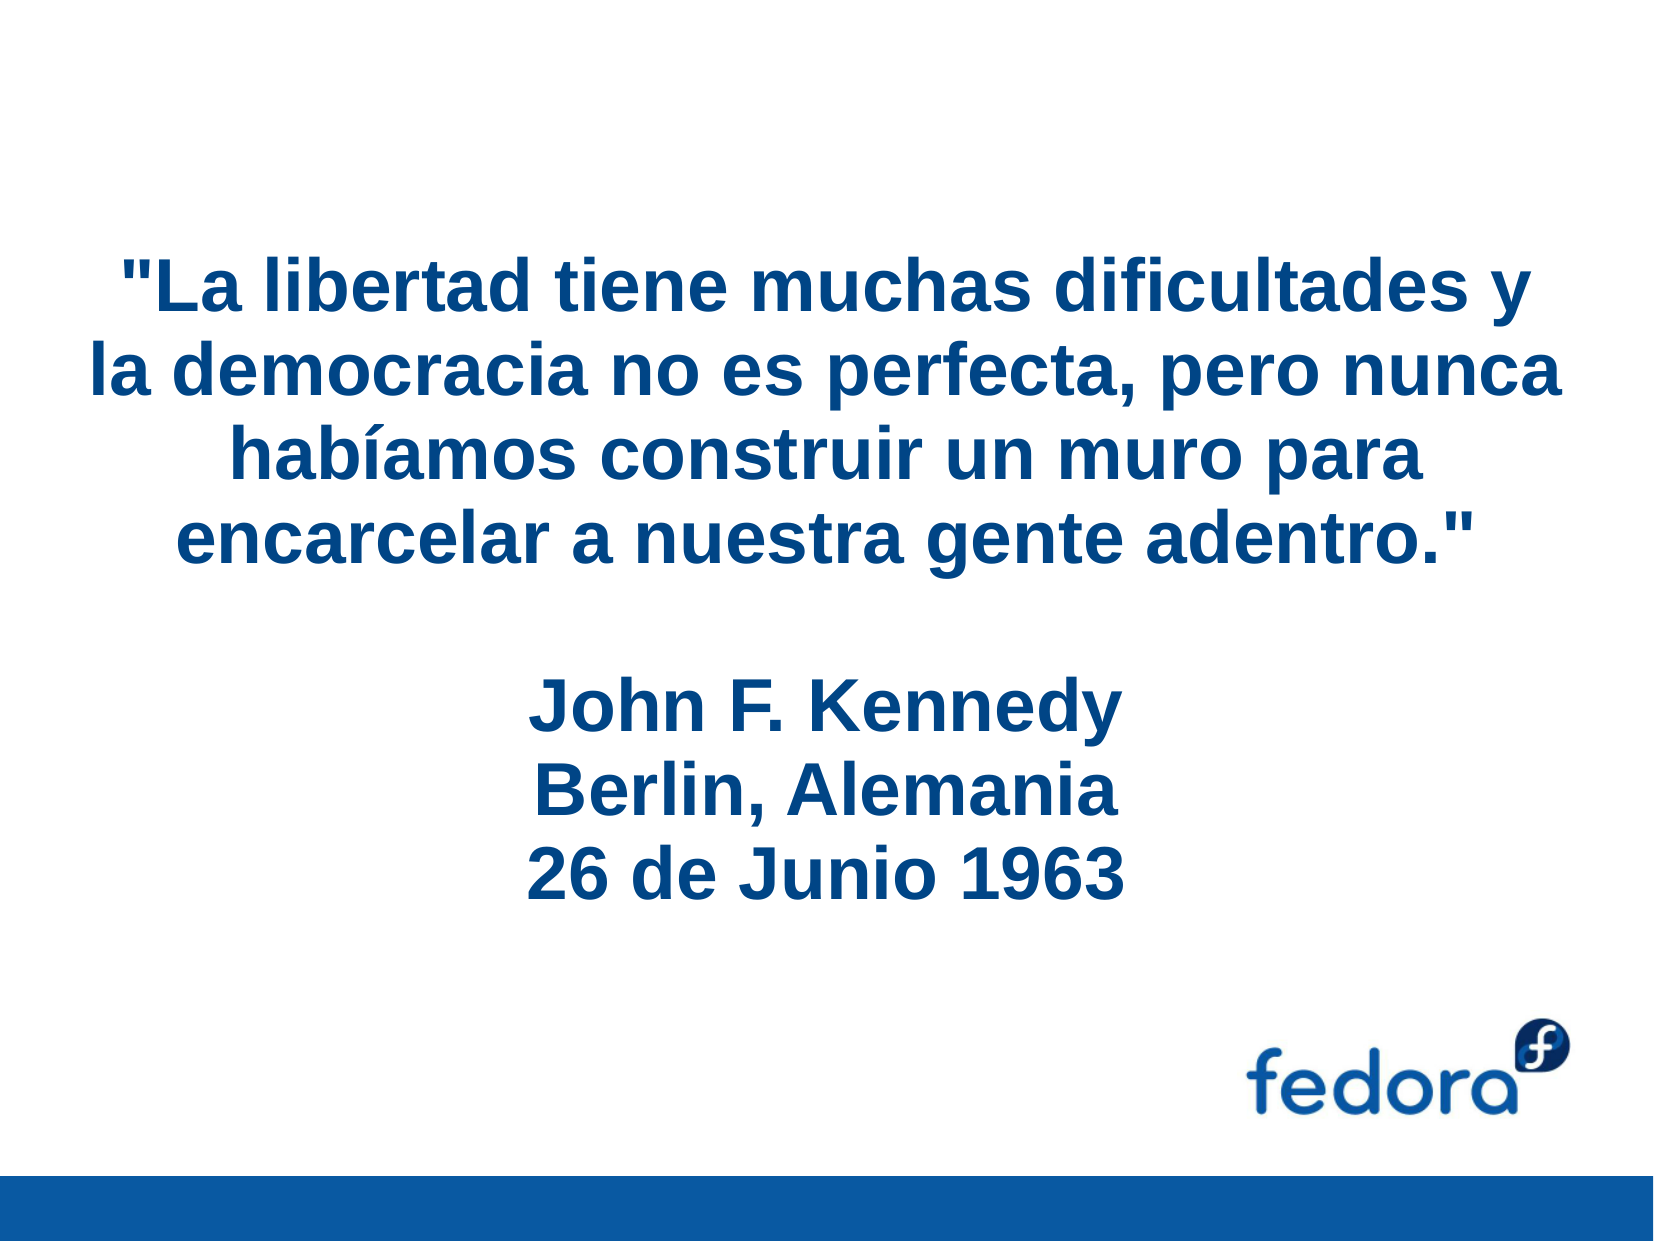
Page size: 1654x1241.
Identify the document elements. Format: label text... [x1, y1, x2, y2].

subtitle "La libertad tiene muchas dificultades y la democracia no es perfecta, pero nunca habíamos construir un muro para encarcelar a nuestra gente adentro." John F. Kennedy Berlin, Alemania 26 de Junio 1963 [82, 49, 1571, 1109]
picture [1237, 1010, 1576, 1125]
picture [0, 1176, 1654, 1241]
